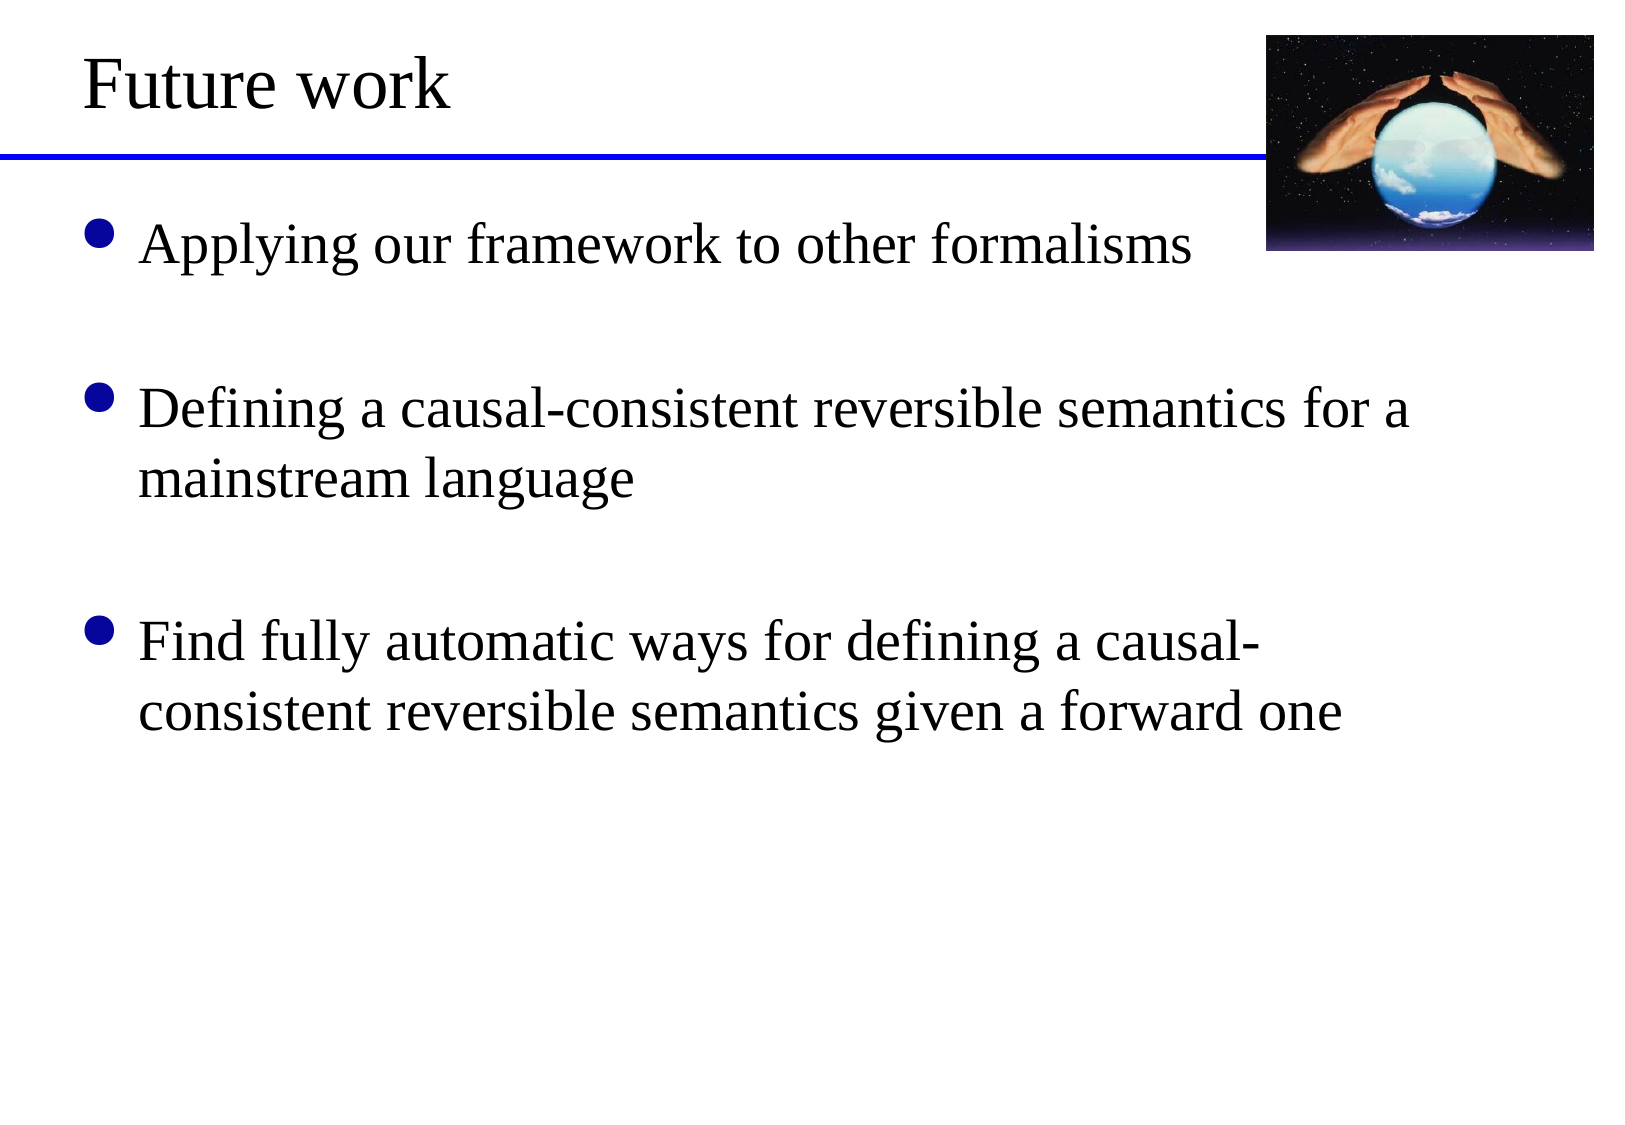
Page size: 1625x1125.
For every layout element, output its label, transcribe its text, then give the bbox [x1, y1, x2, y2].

title Future work [67, 27, 1544, 131]
picture [1266, 35, 1594, 251]
list Applying our framework to other formalisms Defining a causal-consistent reversible semantics for a mainstream language Find fully automatic ways for defining a causal-consistent reversible semantics given a forward one [67, 198, 1478, 1061]
